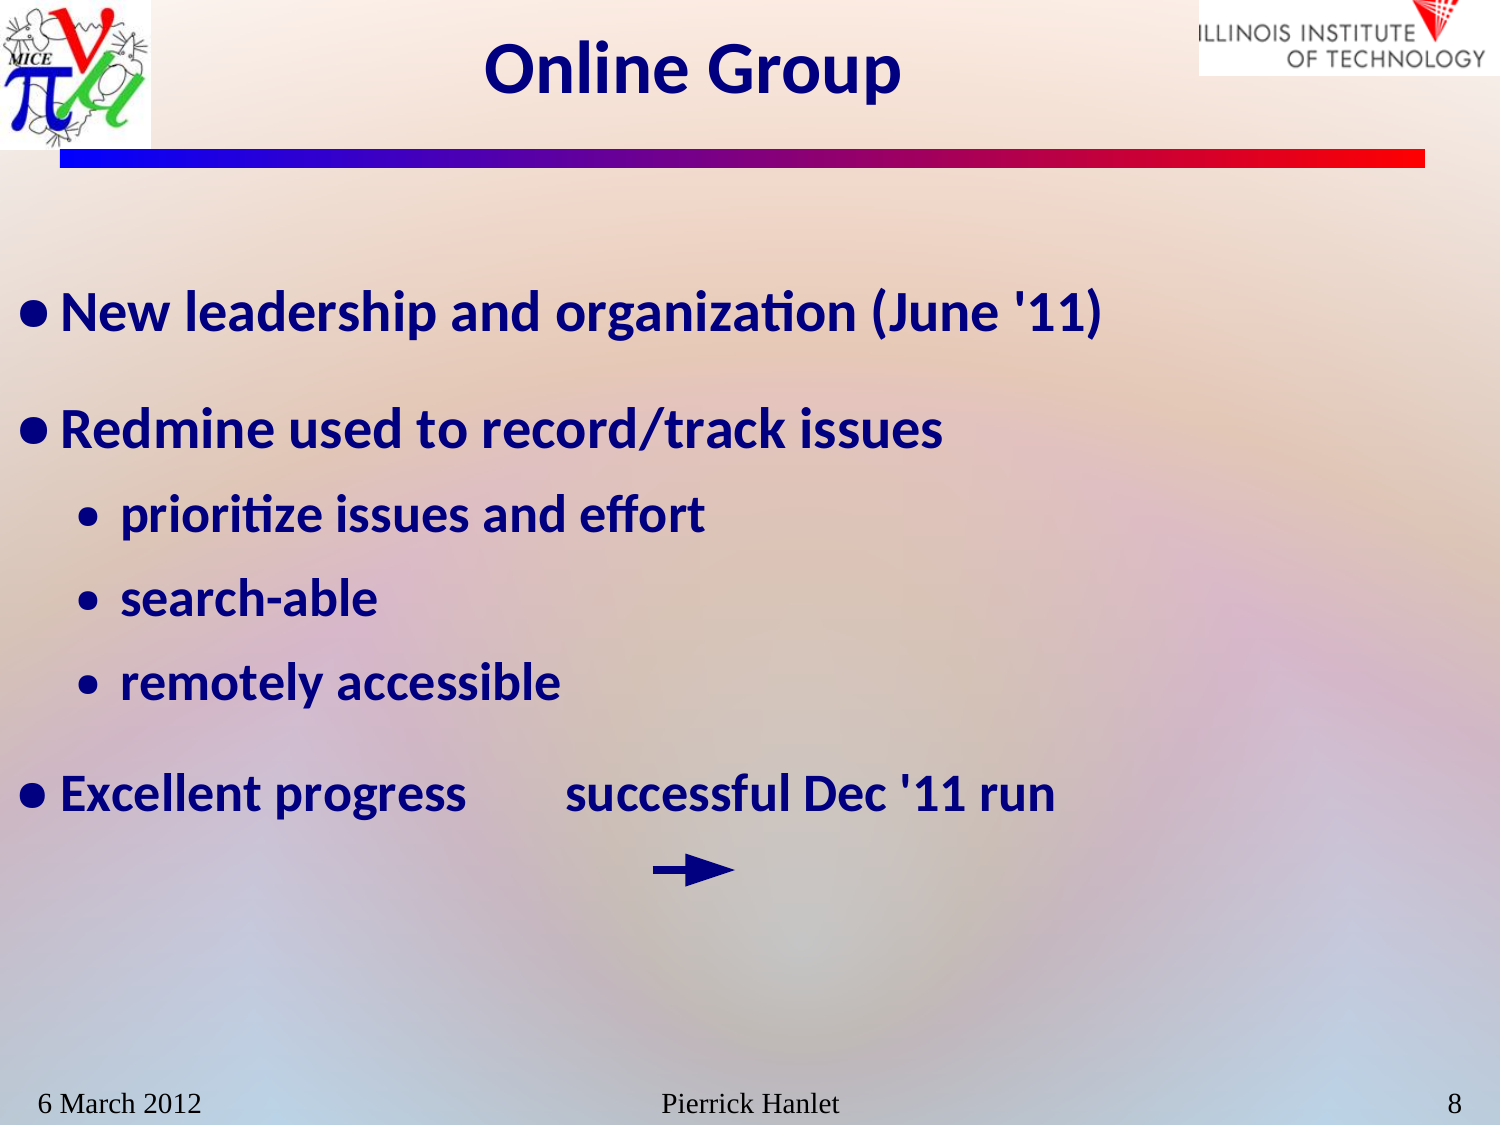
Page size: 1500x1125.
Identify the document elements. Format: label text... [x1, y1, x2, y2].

text_box New leadership and organization (June '11) Redmine used to record/track issues prioritize issues and effort search-able remotely accessible Excellent progress successful Dec '11 run [0, 174, 1500, 1028]
picture [0, 1028, 1500, 1125]
title Online Group [149, 0, 1238, 151]
picture [0, 0, 1500, 174]
